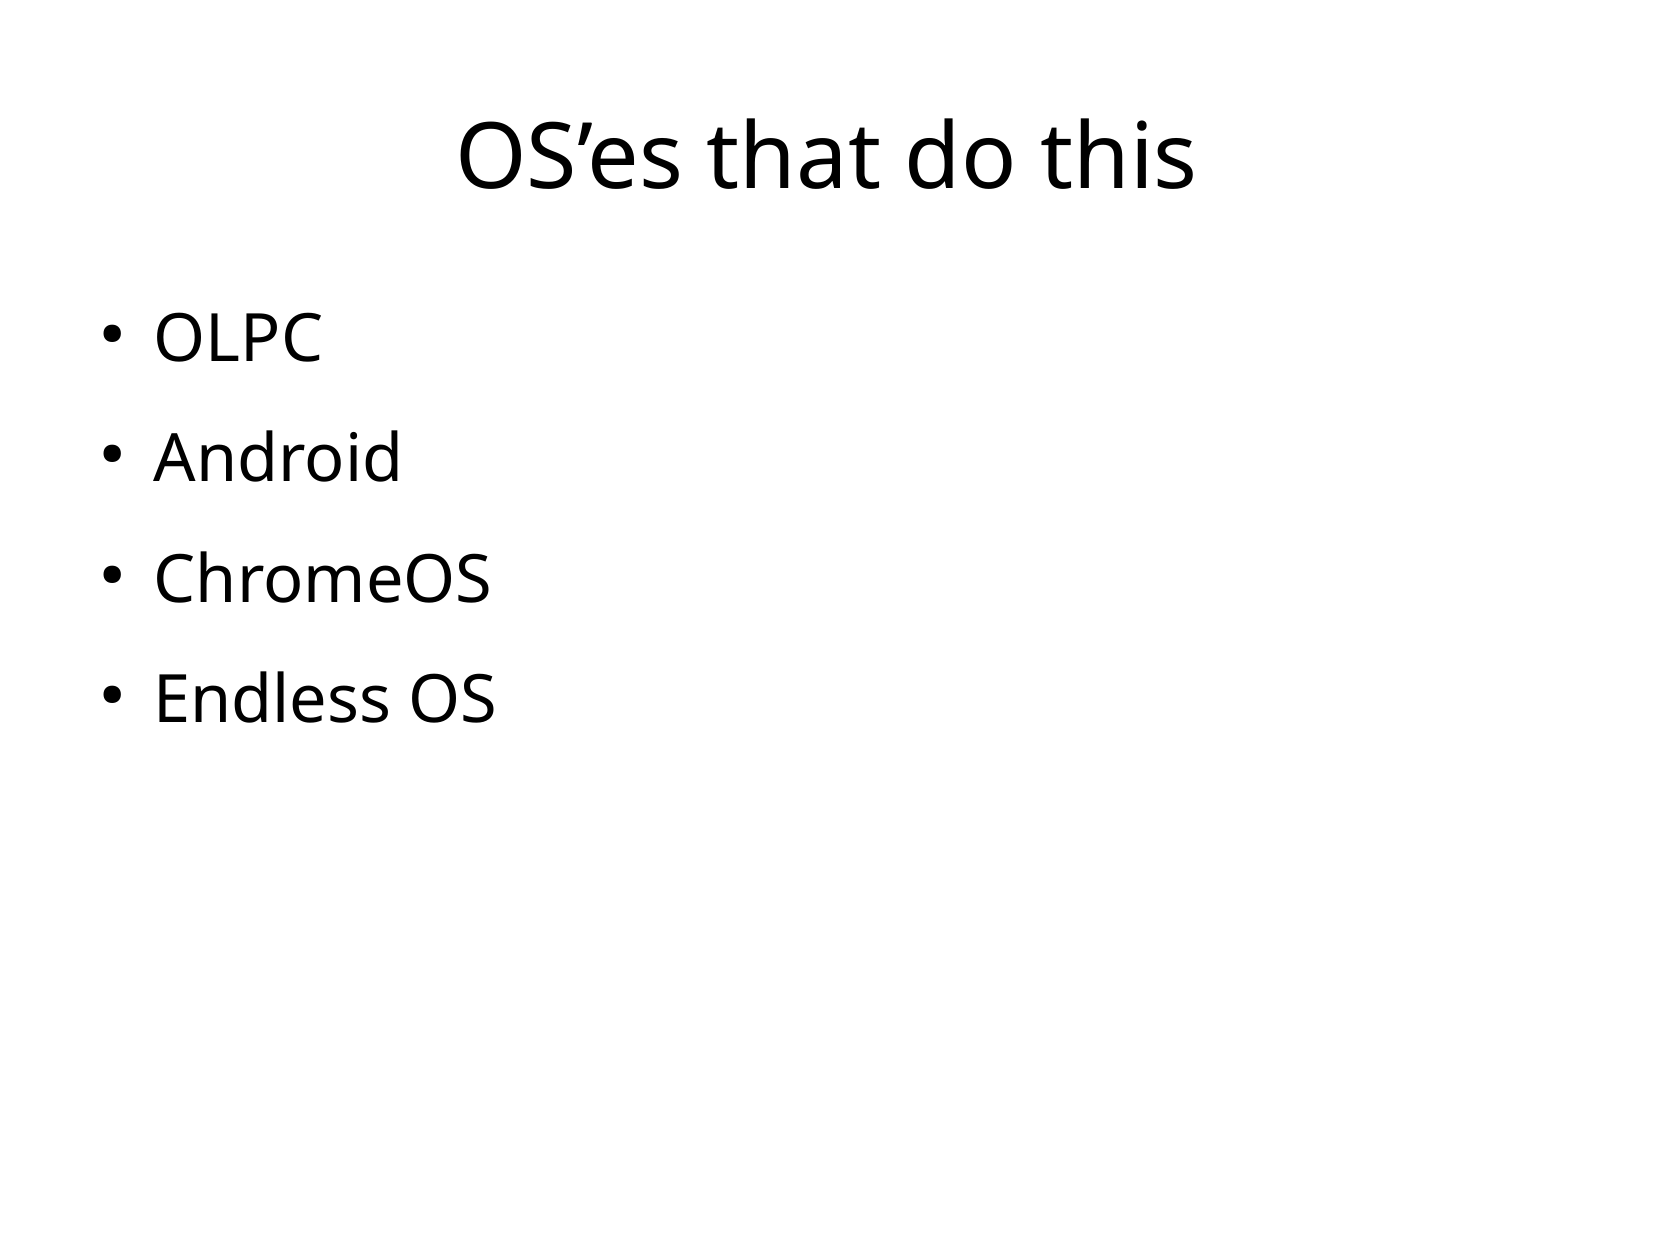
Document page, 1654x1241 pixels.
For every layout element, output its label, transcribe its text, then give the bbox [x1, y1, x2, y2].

title OS’es that do this [82, 49, 1571, 257]
list OLPC Android ChromeOS Endless OS [82, 290, 1571, 1010]
